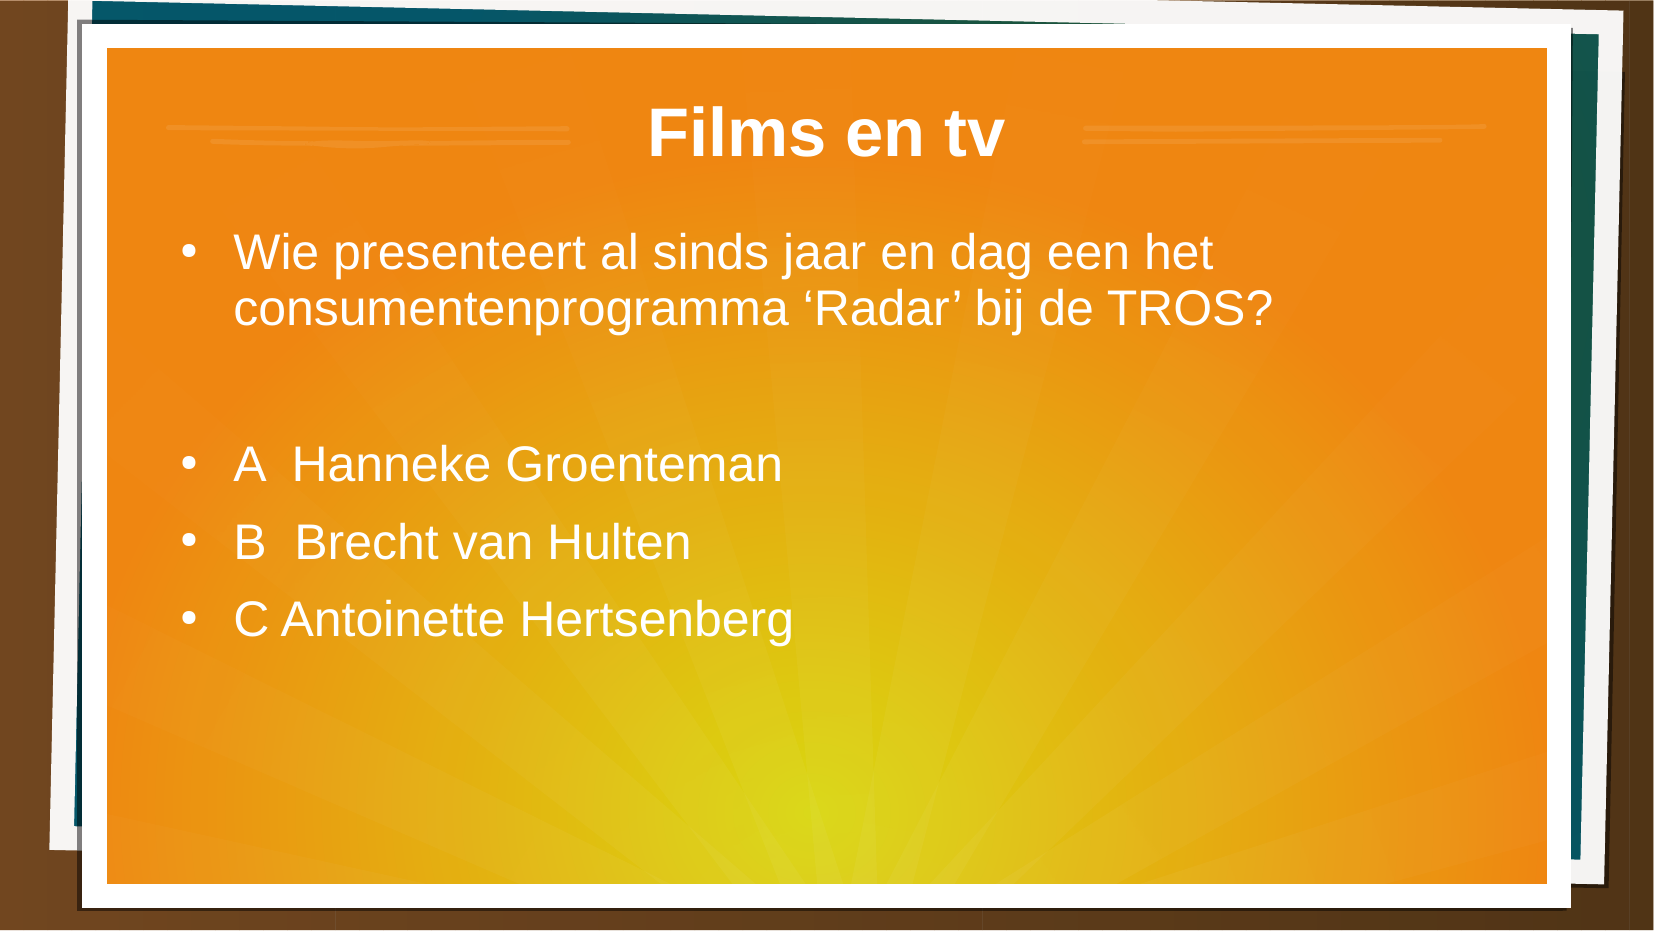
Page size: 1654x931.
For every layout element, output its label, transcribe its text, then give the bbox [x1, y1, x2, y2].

list Wie presenteert al sinds jaar en dag een het consumentenprogramma ‘Radar’ bij de TROS? A Hanneke Groenteman B Brecht van Hulten C Antoinette Hertsenberg [162, 224, 1492, 815]
title Films en tv [566, 59, 1087, 207]
